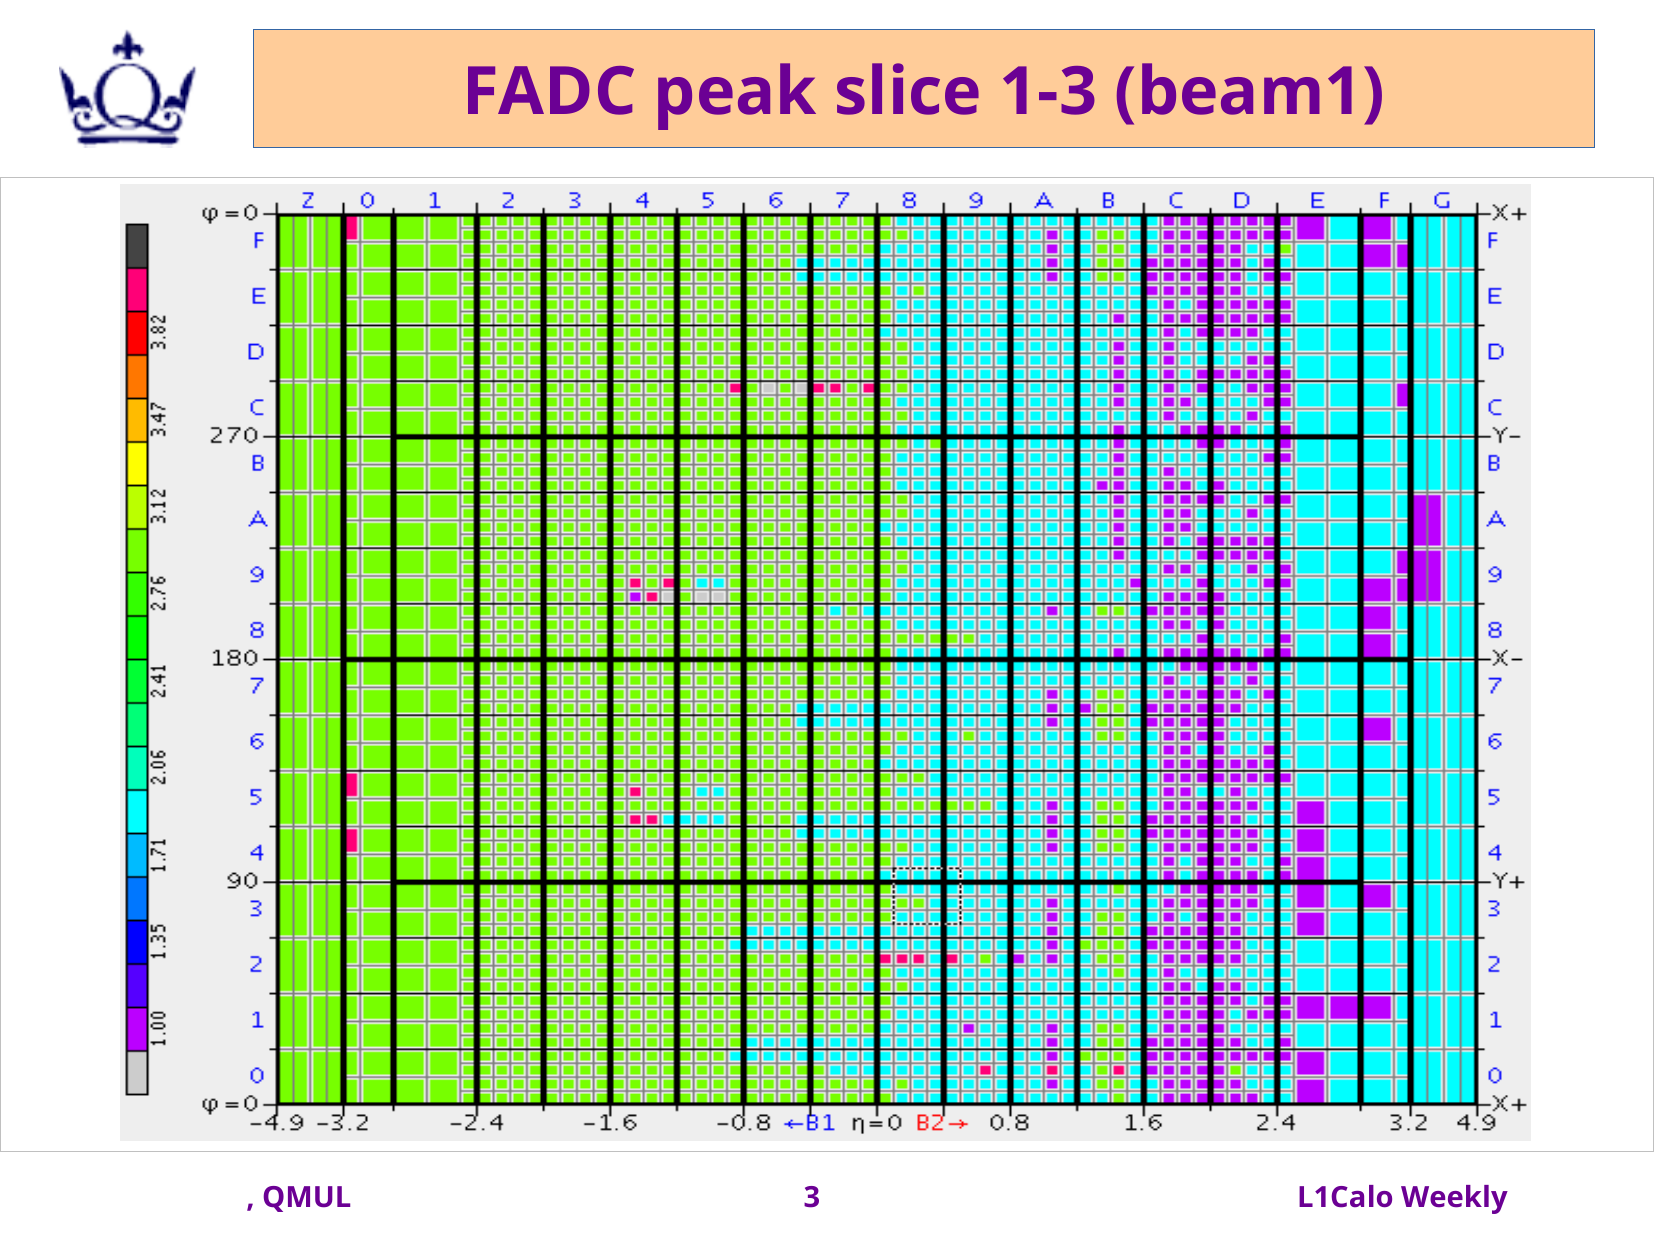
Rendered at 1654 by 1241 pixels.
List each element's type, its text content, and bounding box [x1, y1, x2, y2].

picture [59, 29, 200, 148]
title FADC peak slice 1-3 (beam1) [253, 29, 1595, 148]
picture [120, 184, 1531, 1141]
